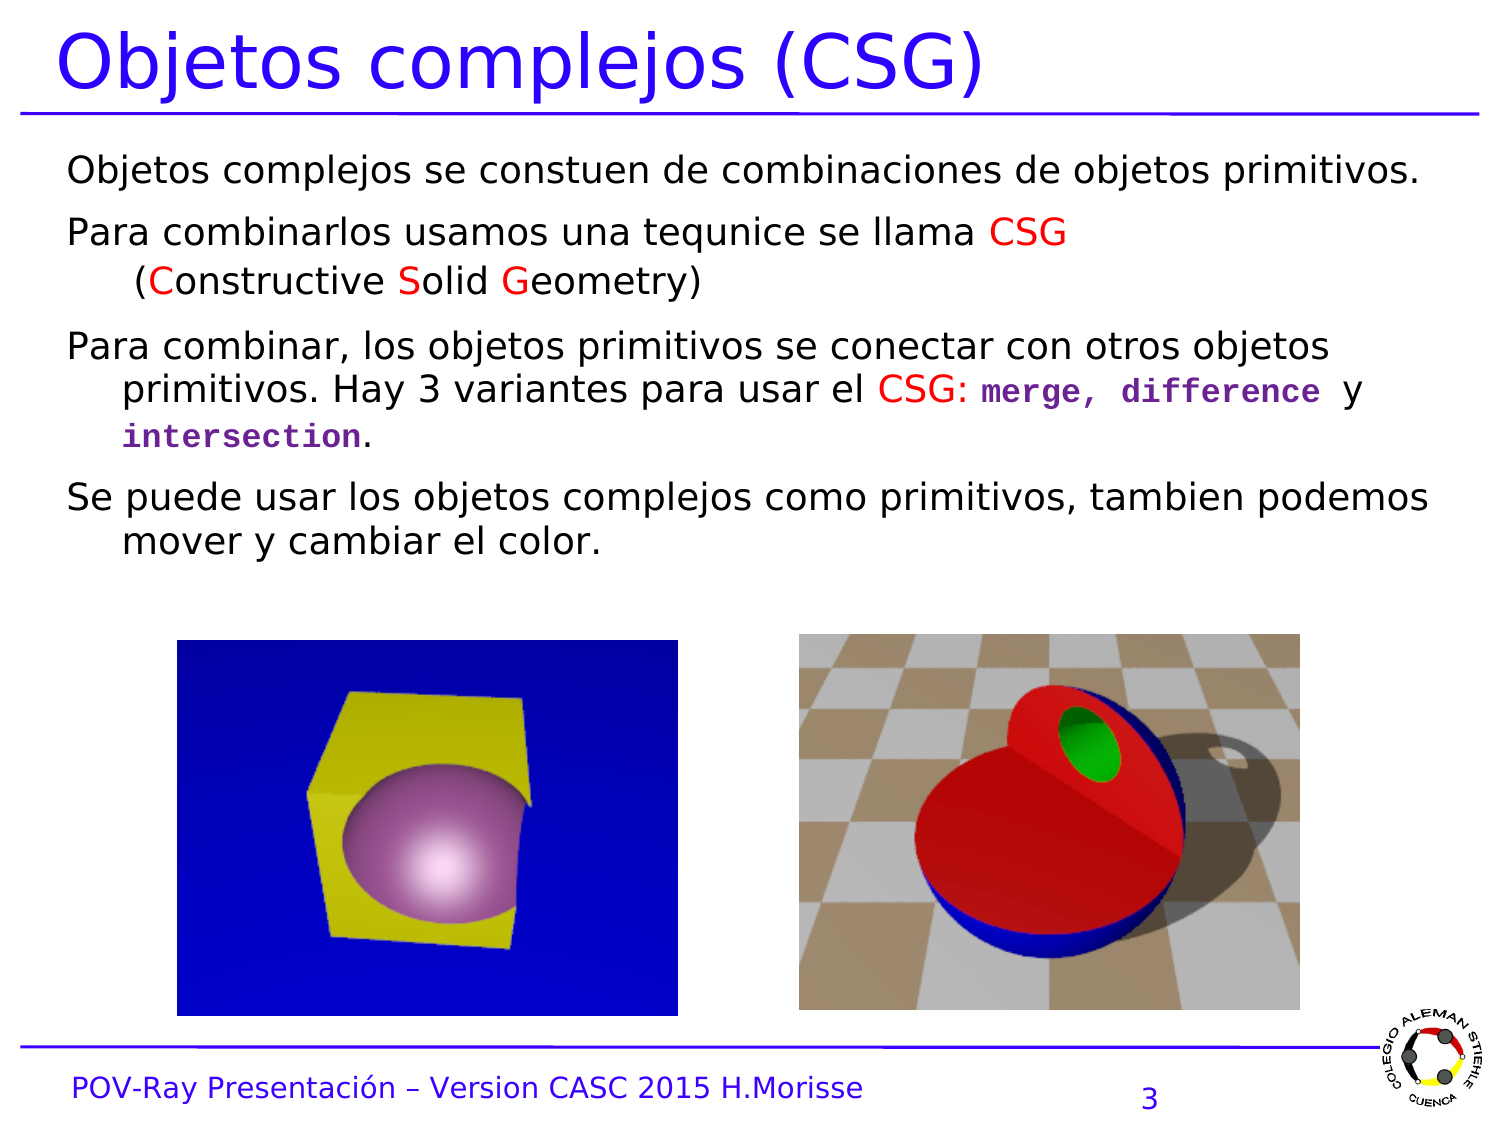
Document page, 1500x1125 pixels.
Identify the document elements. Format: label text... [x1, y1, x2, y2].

picture [799, 634, 1300, 1010]
picture [177, 640, 678, 1016]
picture [1380, 1004, 1486, 1110]
title Objetos complejos (CSG) [29, 11, 1152, 115]
list Objetos complejos se constuen de combinaciones de objetos primitivos. Para combinarlos usamos una tequnice se llama CSG (Constructive Solid Geometry)‏ Para combinar, los objetos primitivos se conectar con otros objetos primitivos. Hay 3 variantes para usar el CSG: merge, difference y intersection. Se puede usar los objetos complejos como primitivos, tambien podemos mover y cambiar el color. [52, 148, 1471, 1031]
